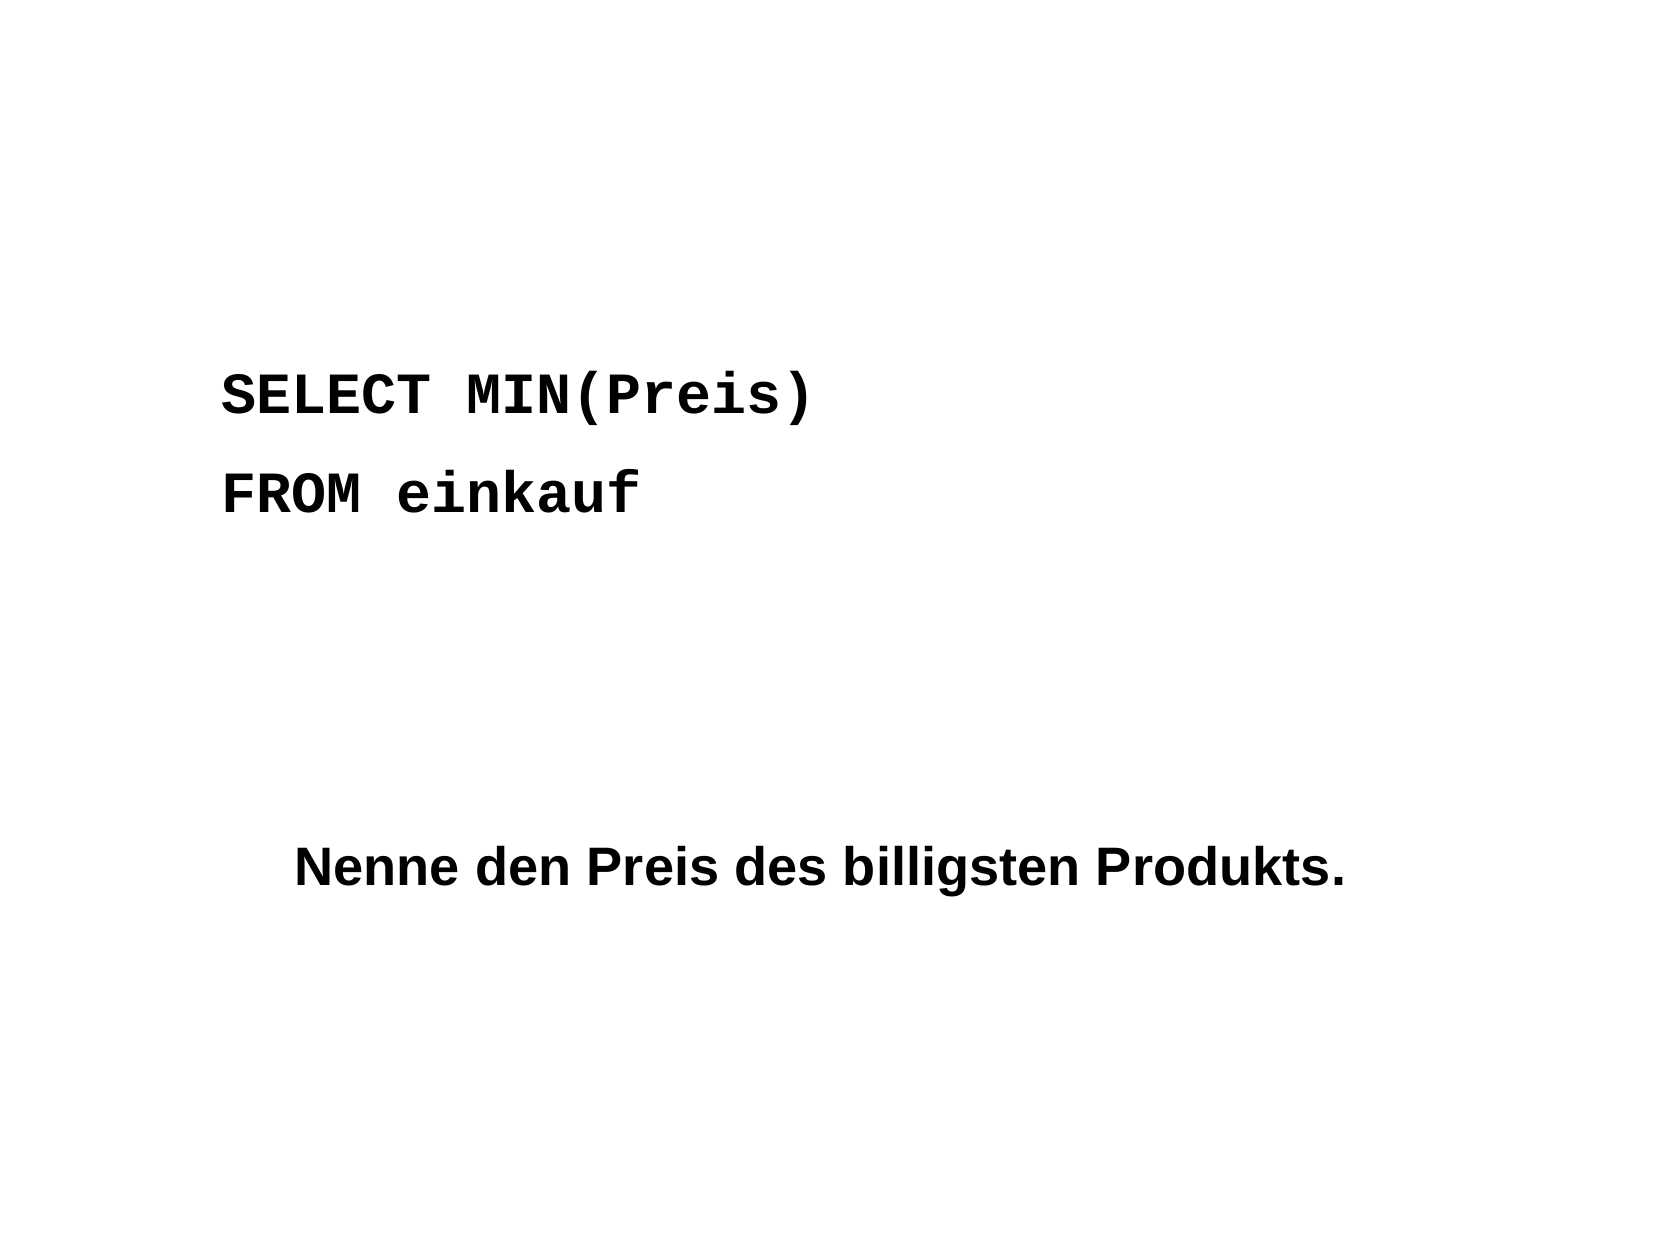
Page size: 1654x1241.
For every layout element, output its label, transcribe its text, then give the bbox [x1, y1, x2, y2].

title Nenne den Preis des billigsten Produkts. [76, 787, 1566, 945]
text_box SELECT MIN(Preis) FROM einkauf [206, 324, 1565, 506]
